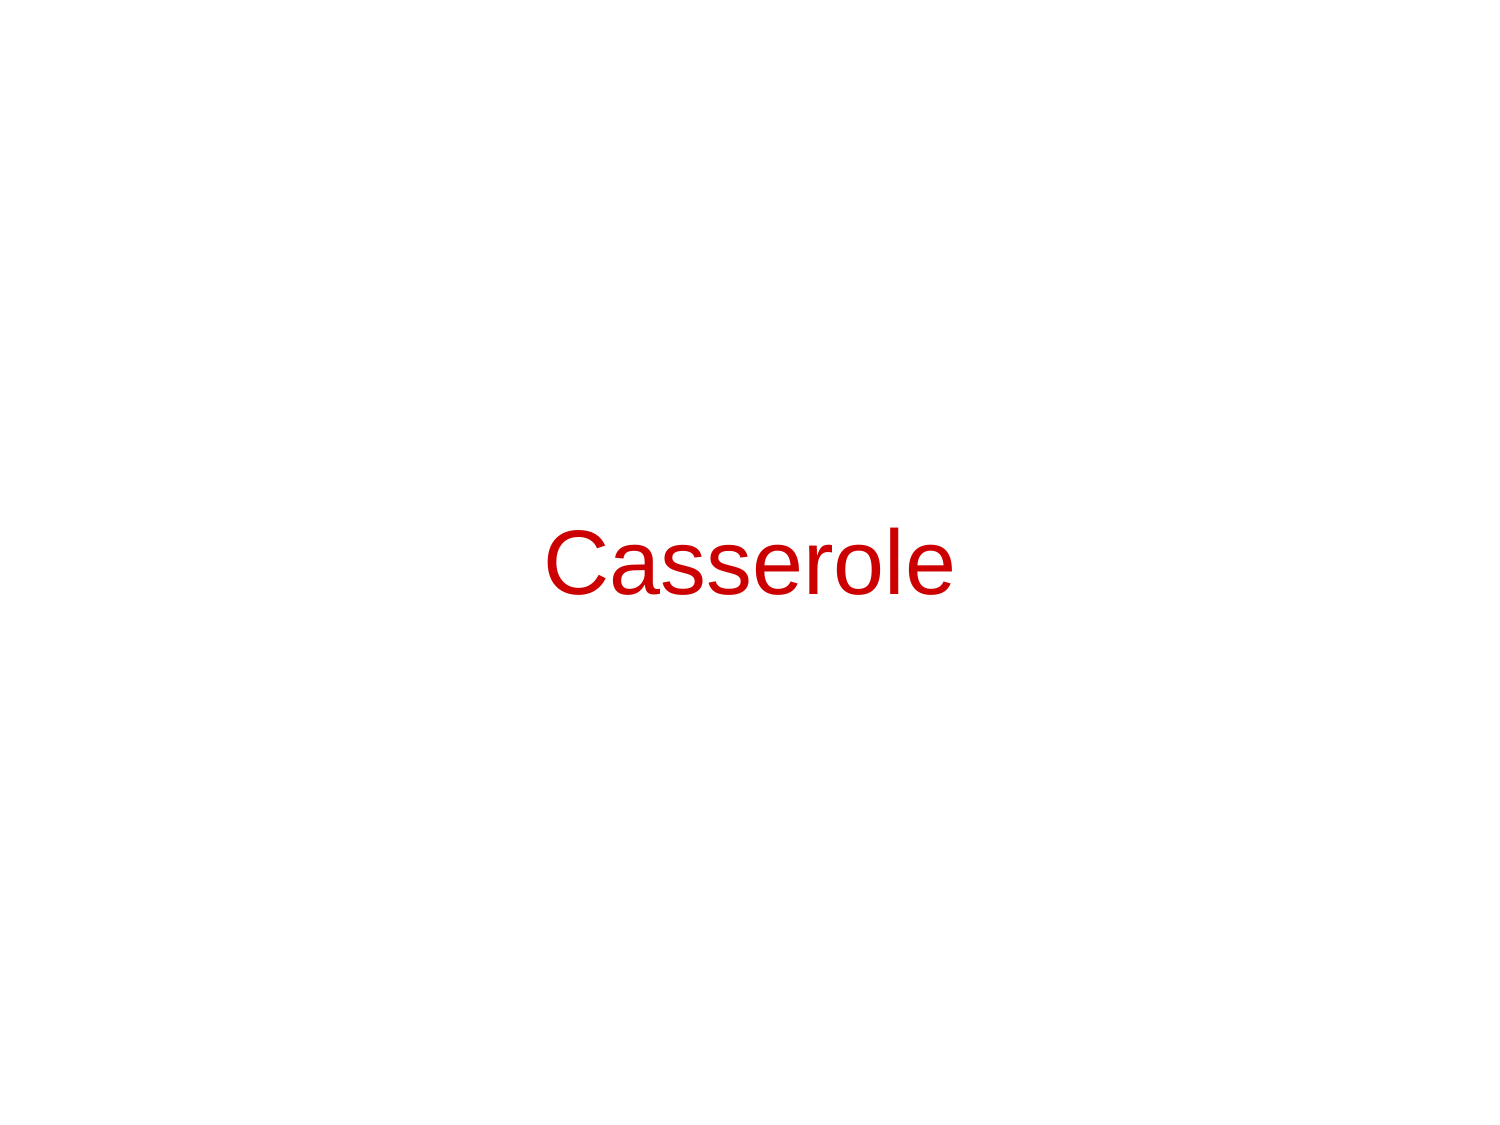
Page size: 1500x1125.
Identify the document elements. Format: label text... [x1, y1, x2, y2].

title Casserole [112, 468, 1388, 657]
